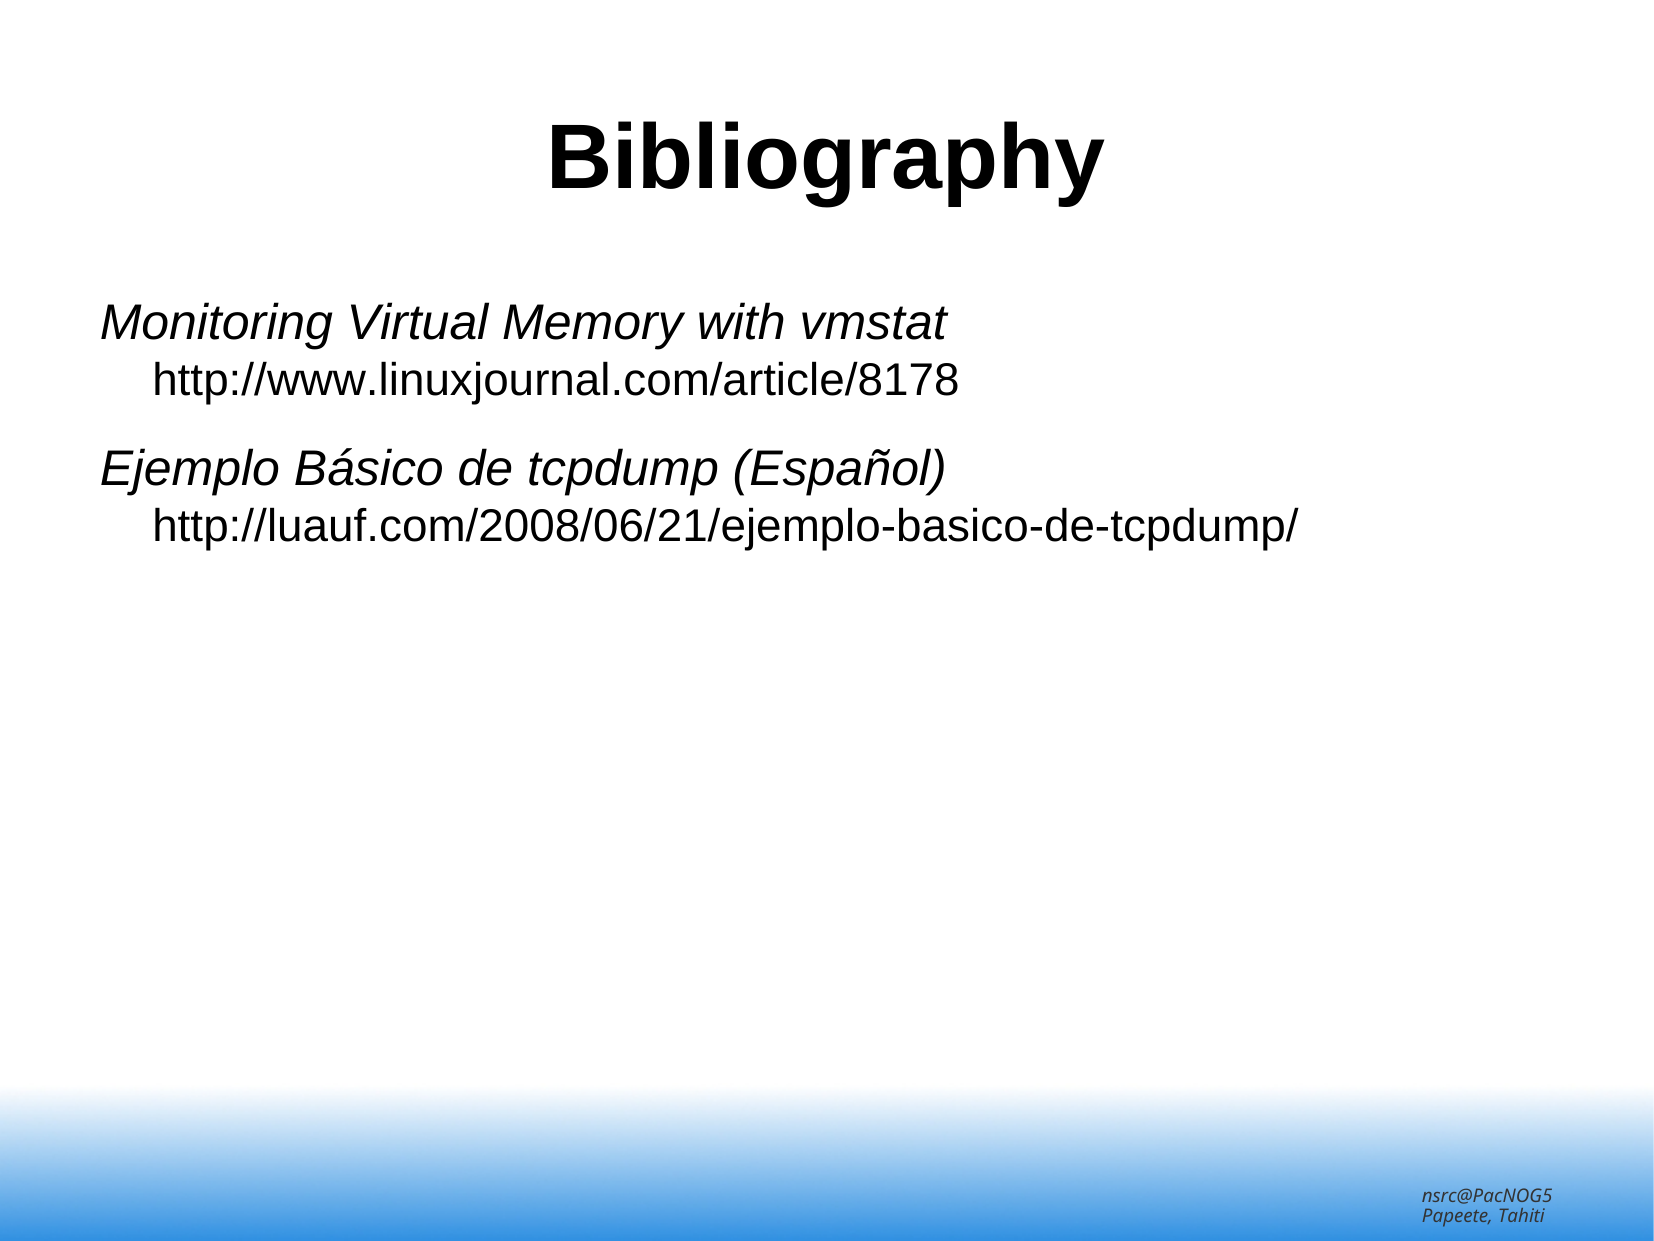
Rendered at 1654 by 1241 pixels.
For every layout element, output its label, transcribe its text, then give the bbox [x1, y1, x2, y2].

picture [0, 1083, 1654, 1241]
list Monitoring Virtual Memory with vmstat http://www.linuxjournal.com/article/8178 Ejemplo Básico de tcpdump (Español) http://luauf.com/2008/06/21/ejemplo-basico-de-tcpdump/ [82, 290, 1571, 1073]
title Bibliography [82, 49, 1571, 256]
